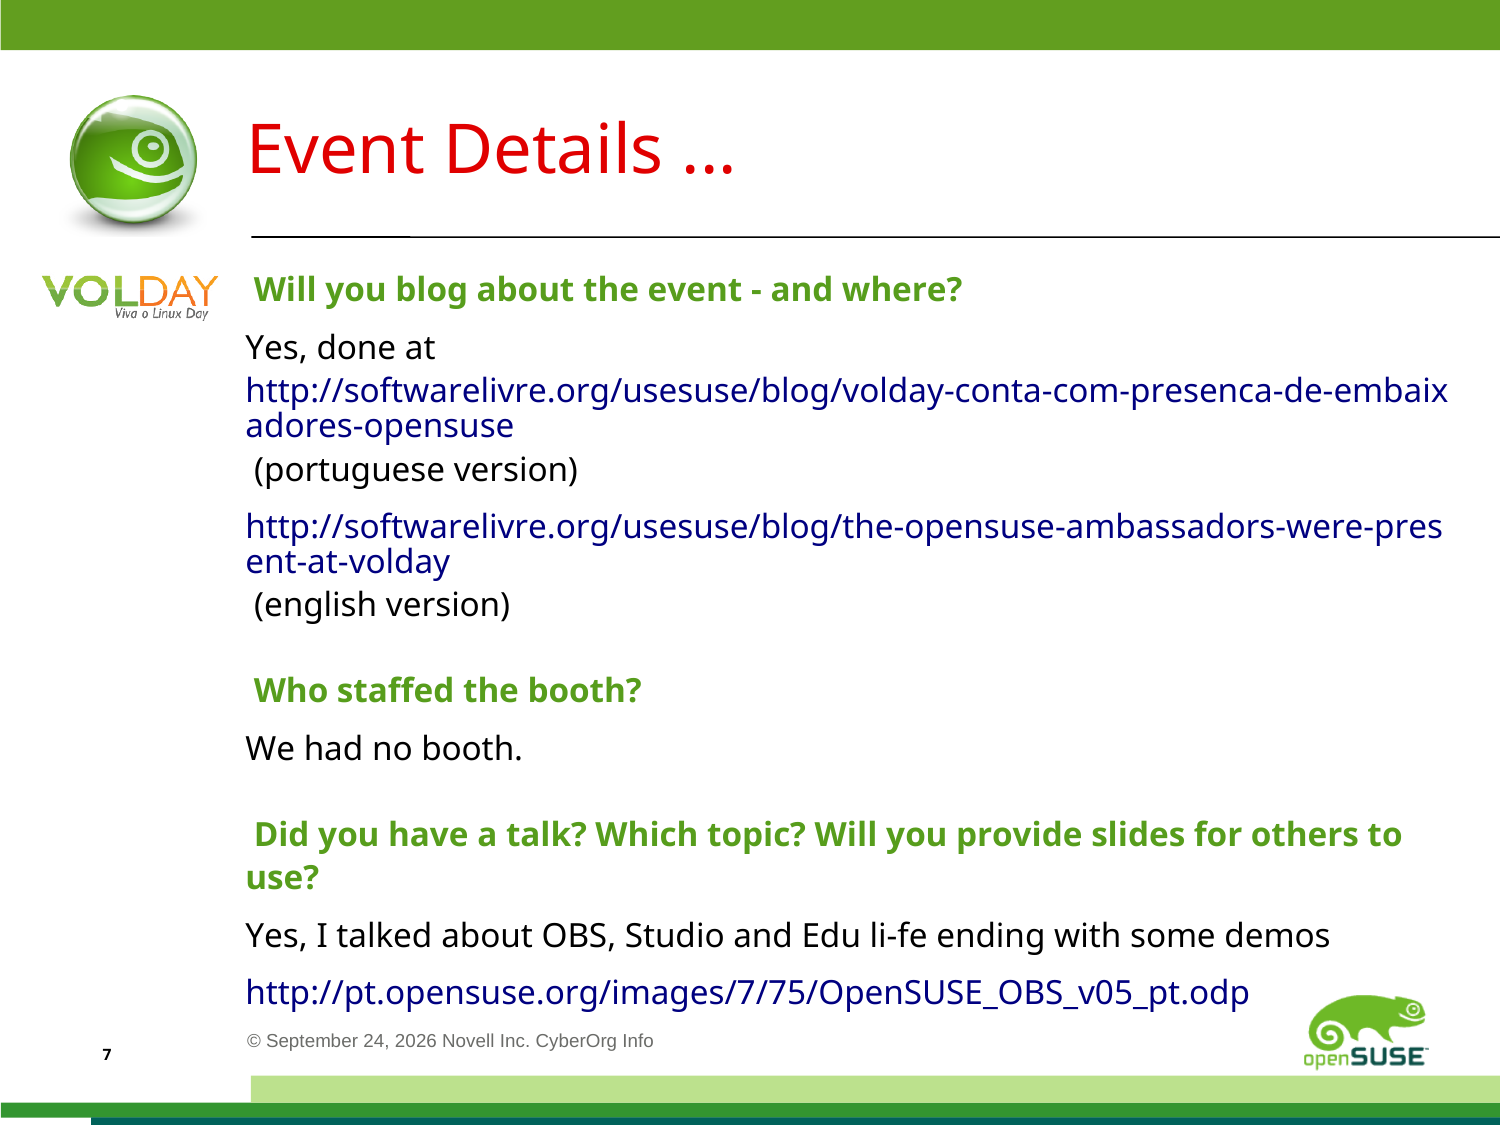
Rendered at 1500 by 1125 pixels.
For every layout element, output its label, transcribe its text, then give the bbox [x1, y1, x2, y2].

title Event Details ... [246, 68, 1409, 231]
picture [41, 271, 219, 321]
picture [59, 88, 207, 237]
picture [1304, 1010, 1429, 1071]
list Will you blog about the event - and where? Yes, done at http://softwarelivre.org/usesuse/blog/volday-conta-com-presenca-de-embaixadores-opensuse (portuguese version) http://softwarelivre.org/usesuse/blog/the-opensuse-ambassadors-were-present-at-volday (english version) Who staffed the booth? We had no booth. Did you have a talk? Which topic? Will you provide slides for others to use? Yes, I talked about OBS, Studio and Edu li-fe ending with some demos http://pt.opensuse.org/images/7/75/OpenSUSE_OBS_v05_pt.odp [245, 267, 1458, 1010]
